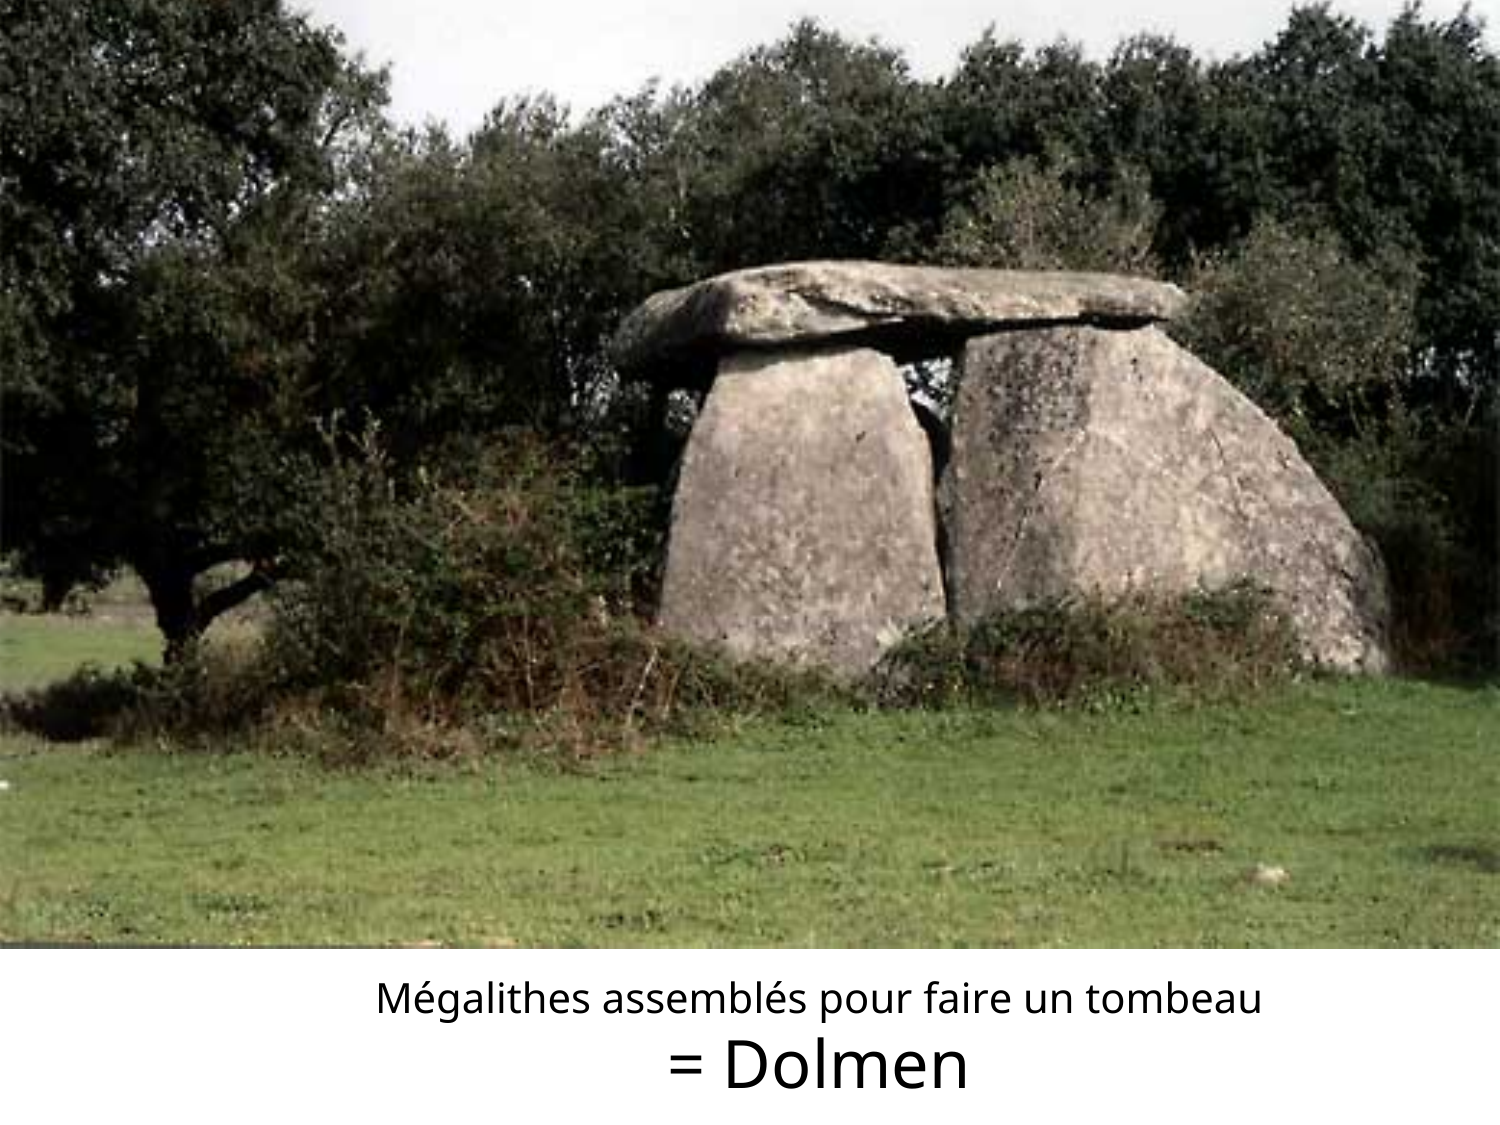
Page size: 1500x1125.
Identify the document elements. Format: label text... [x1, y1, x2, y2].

picture [0, 0, 1500, 949]
text_box Mégalithes assemblés pour faire un tombeau = Dolmen [360, 964, 1279, 1110]
